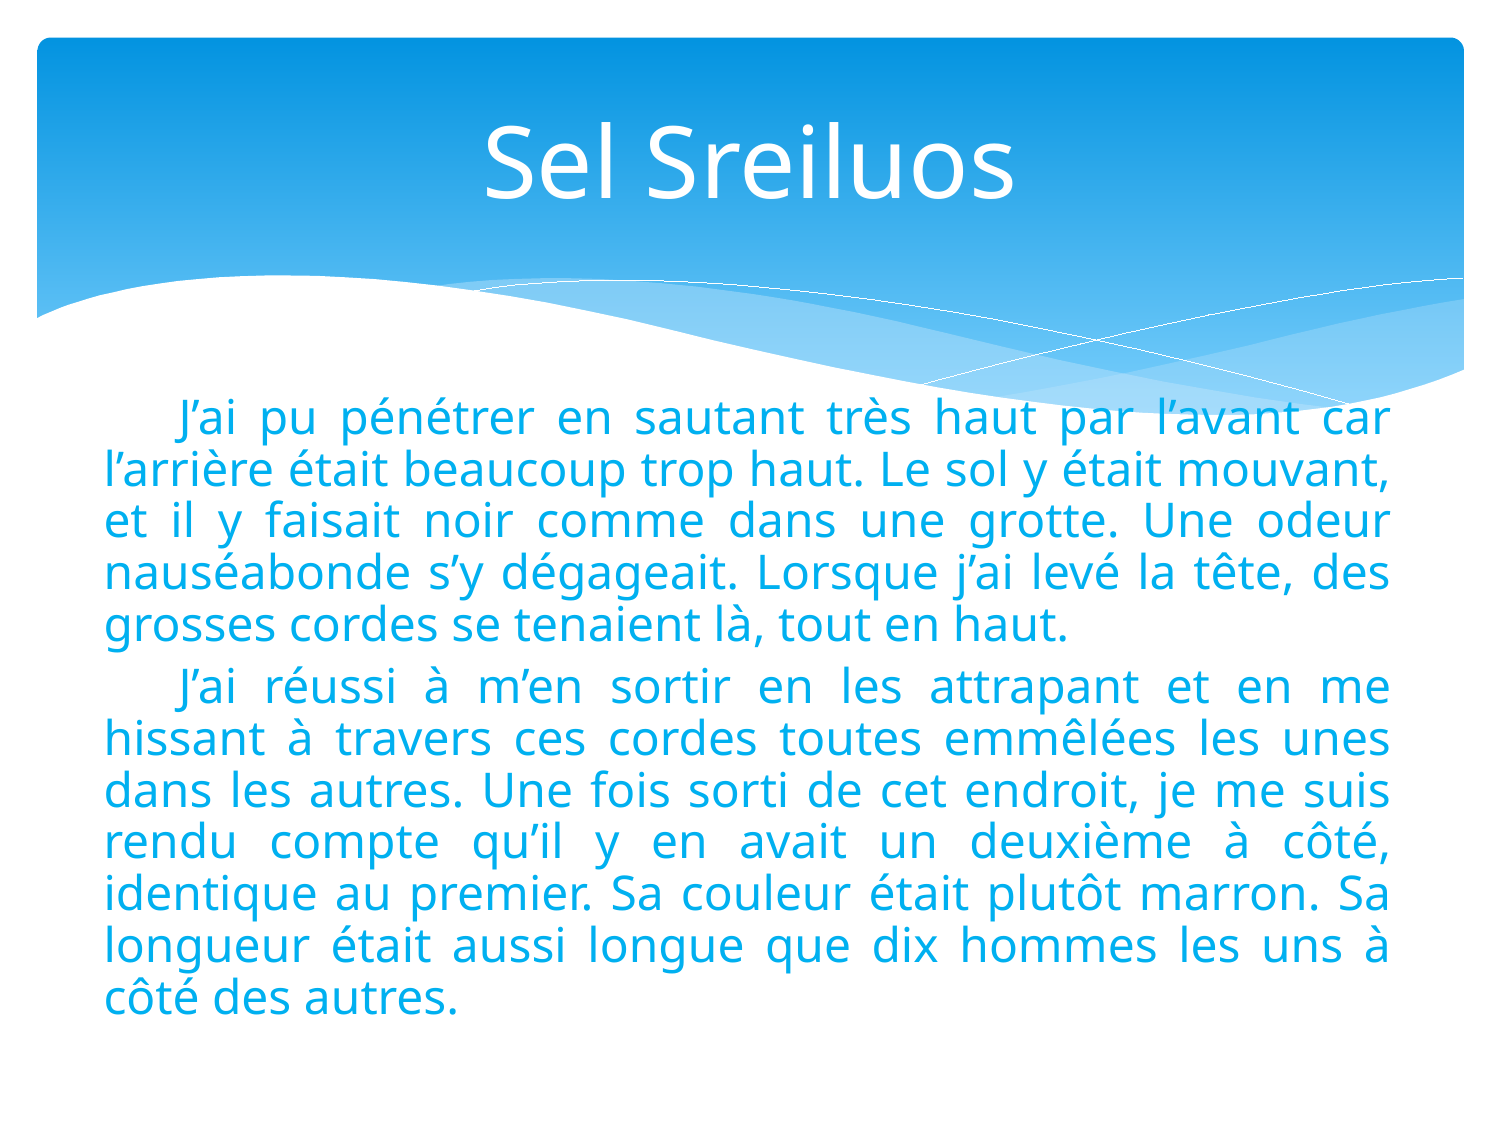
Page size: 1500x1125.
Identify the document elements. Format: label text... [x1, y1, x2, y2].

list J’ai pu pénétrer en sautant très haut par l’avant car l’arrière était beaucoup trop haut. Le sol y était mouvant, et il y faisait noir comme dans une grotte. Une odeur nauséabonde s’y dégageait. Lorsque j’ai levé la tête, des grosses cordes se tenaient là, tout en haut. J’ai réussi à m’en sortir en les attrapant et en me hissant à travers ces cordes toutes emmêlées les unes dans les autres. Une fois sorti de cet endroit, je me suis rendu compte qu’il y en avait un deuxième à côté, identique au premier. Sa couleur était plutôt marron. Sa longueur était aussi longue que dix hommes les uns à côté des autres. [88, 385, 1436, 1059]
title Sel Sreiluos [75, 55, 1426, 262]
